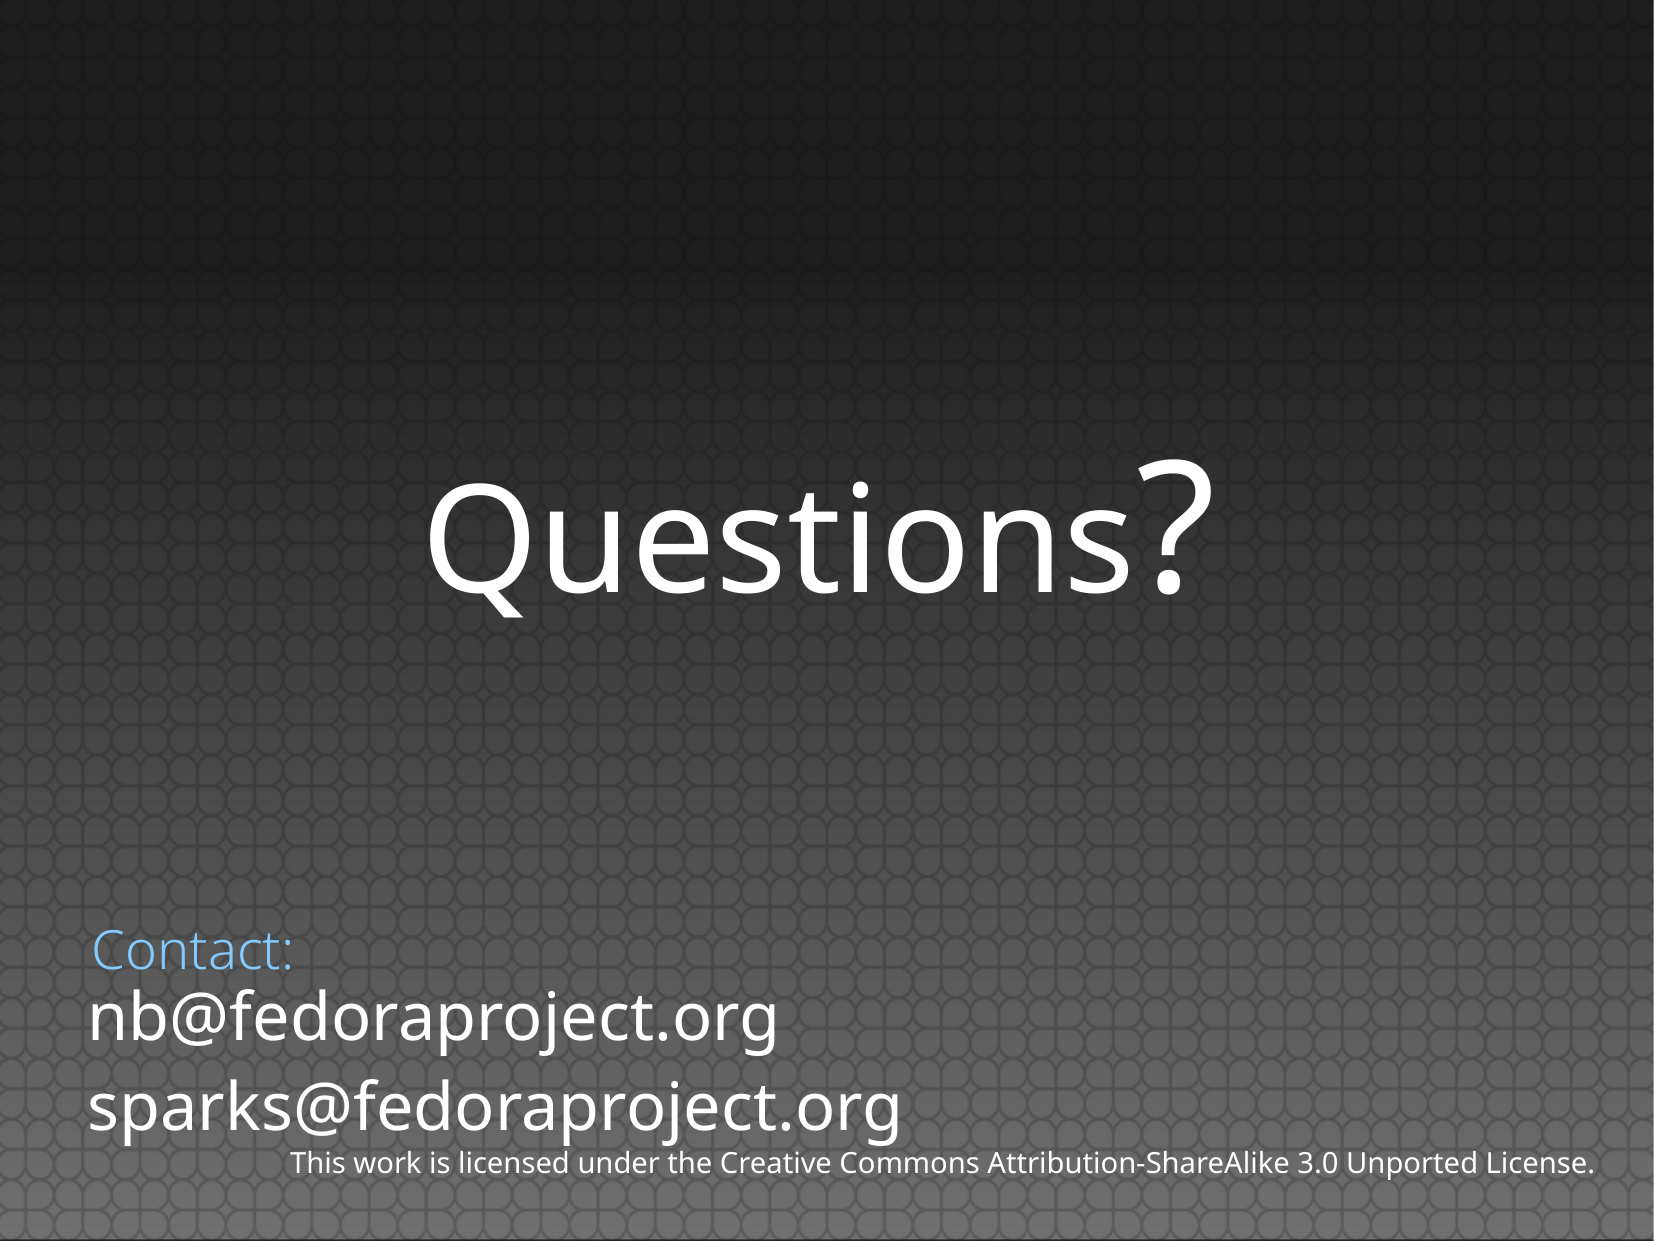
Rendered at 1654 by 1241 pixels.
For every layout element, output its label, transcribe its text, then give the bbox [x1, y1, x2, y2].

text_box Contact: [77, 904, 431, 980]
text_box nb@fedoraproject.org sparks@fedoraproject.org [72, 961, 1179, 1126]
text_box This work is licensed under the Creative Commons Attribution-ShareAlike 3.0 Unported License. [52, 1135, 1611, 1201]
picture [0, 0, 1654, 1241]
title Questions? [30, 418, 1606, 624]
